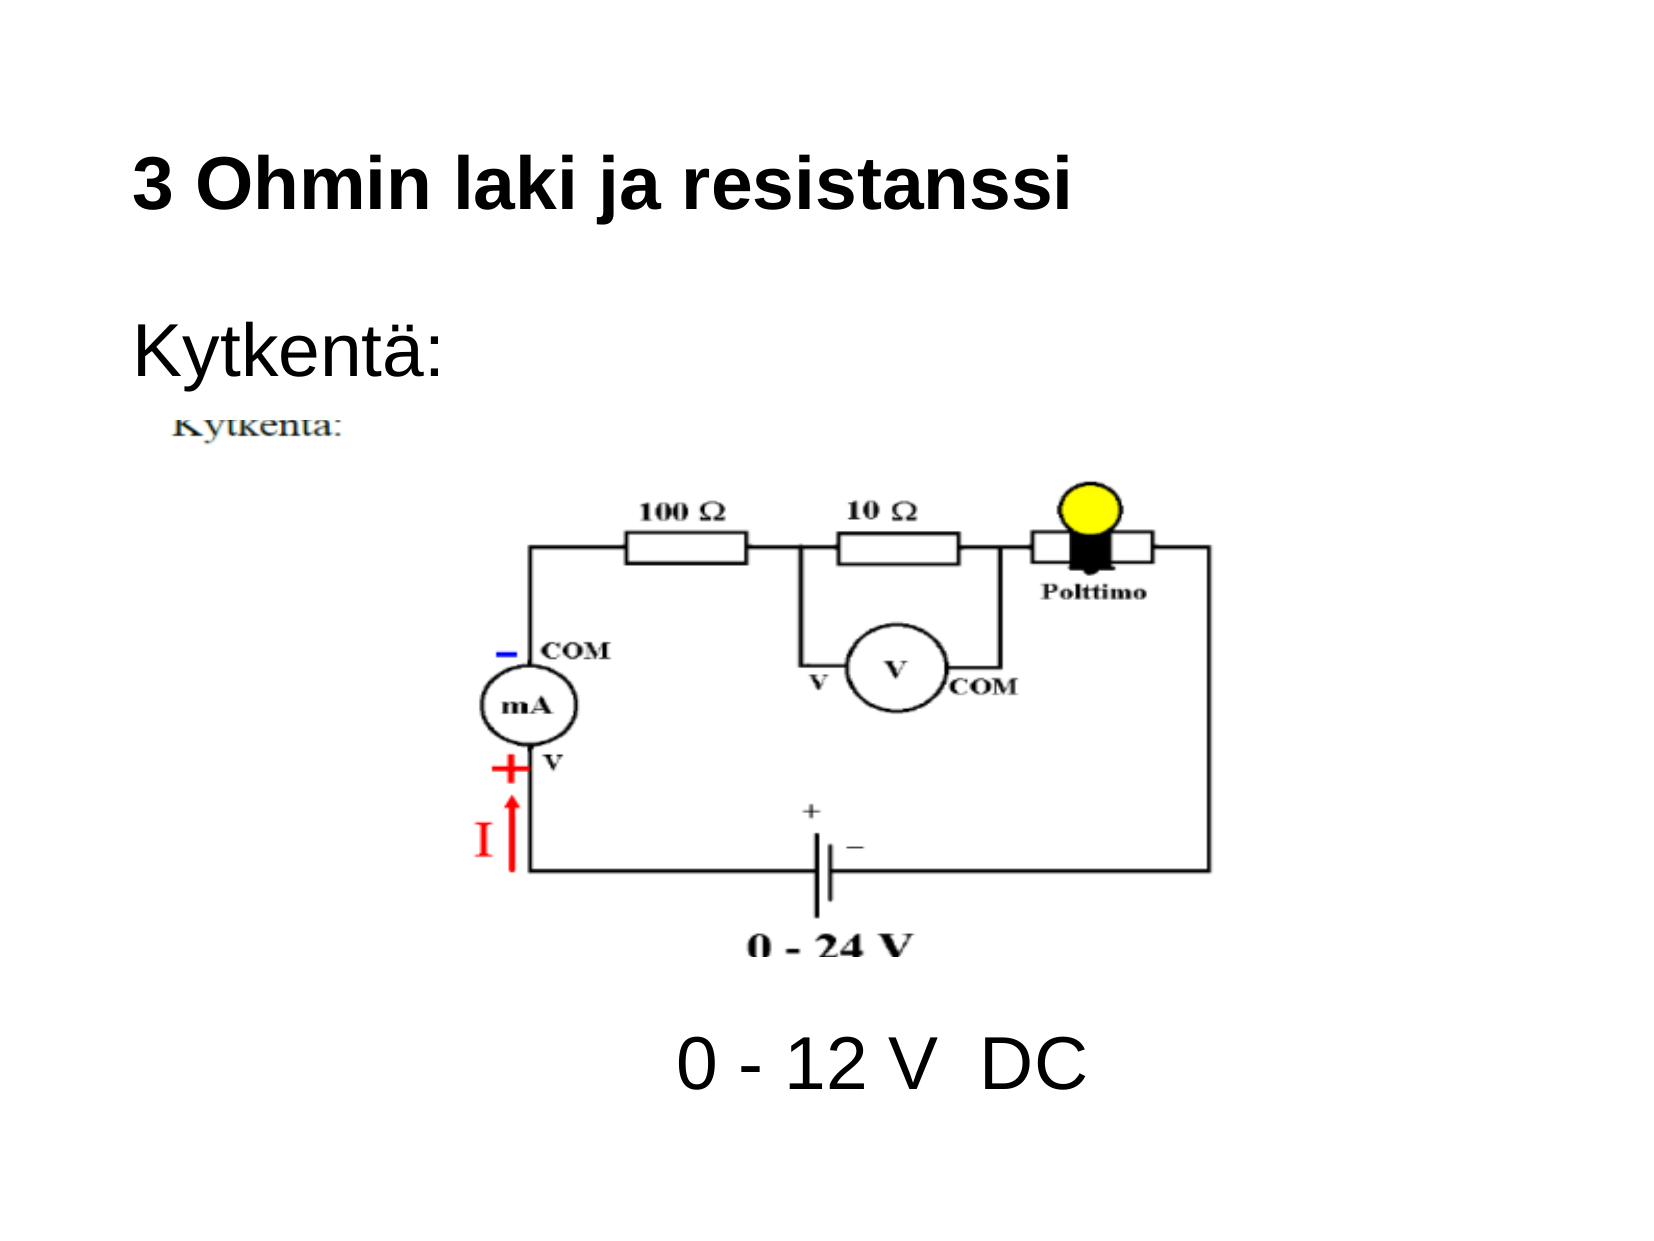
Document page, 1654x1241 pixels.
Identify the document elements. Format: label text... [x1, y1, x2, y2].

picture [84, 420, 1441, 957]
text_box 0 - 12 V DC [661, 1015, 1104, 1115]
text_box 3 Ohmin laki ja resistanssi Kytkentä: [118, 129, 1501, 313]
